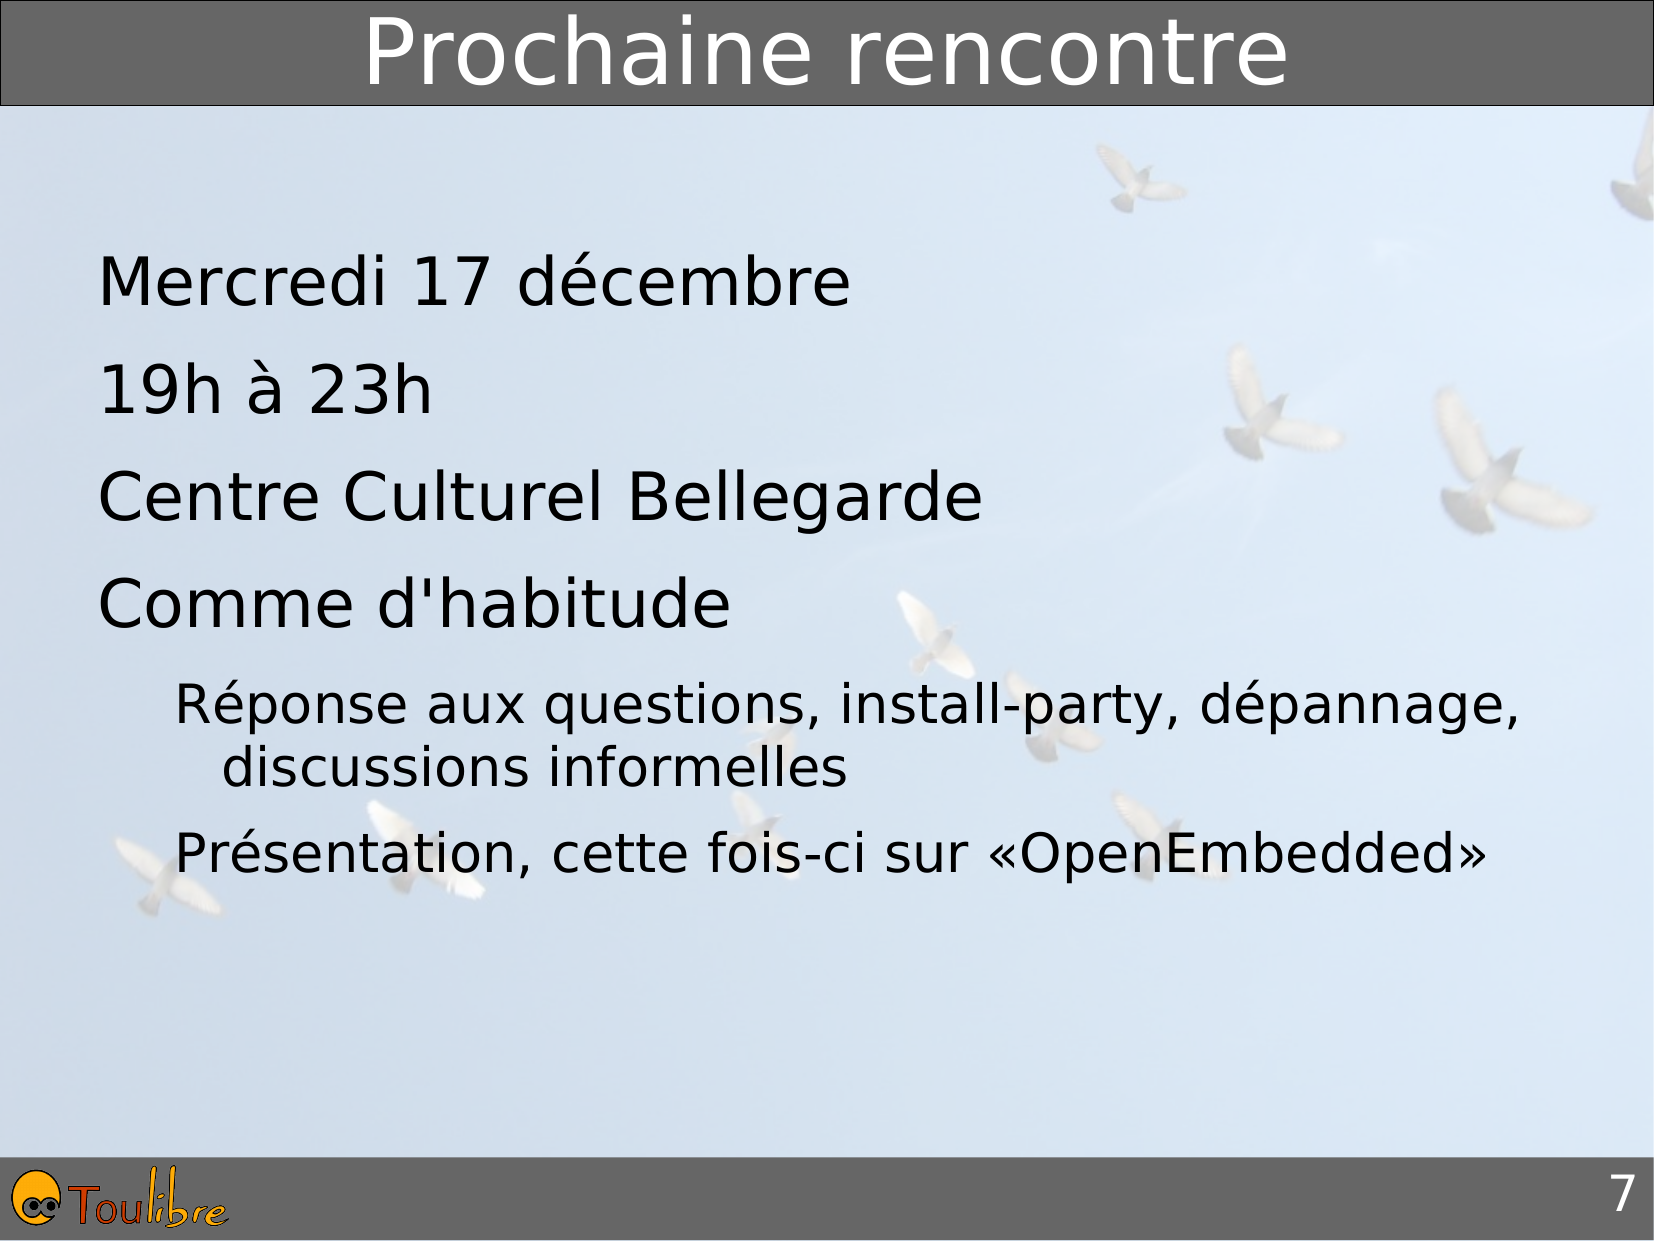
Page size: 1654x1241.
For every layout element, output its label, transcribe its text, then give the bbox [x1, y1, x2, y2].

list Mercredi 17 décembre 19h à 23h Centre Culturel Bellegarde Comme d'habitude Réponse aux questions, install-party, dépannage, discussions informelles Présentation, cette fois-ci sur «OpenEmbedded» [79, 243, 1568, 949]
title Prochaine rencontre [0, 0, 1654, 107]
picture [11, 1165, 229, 1228]
